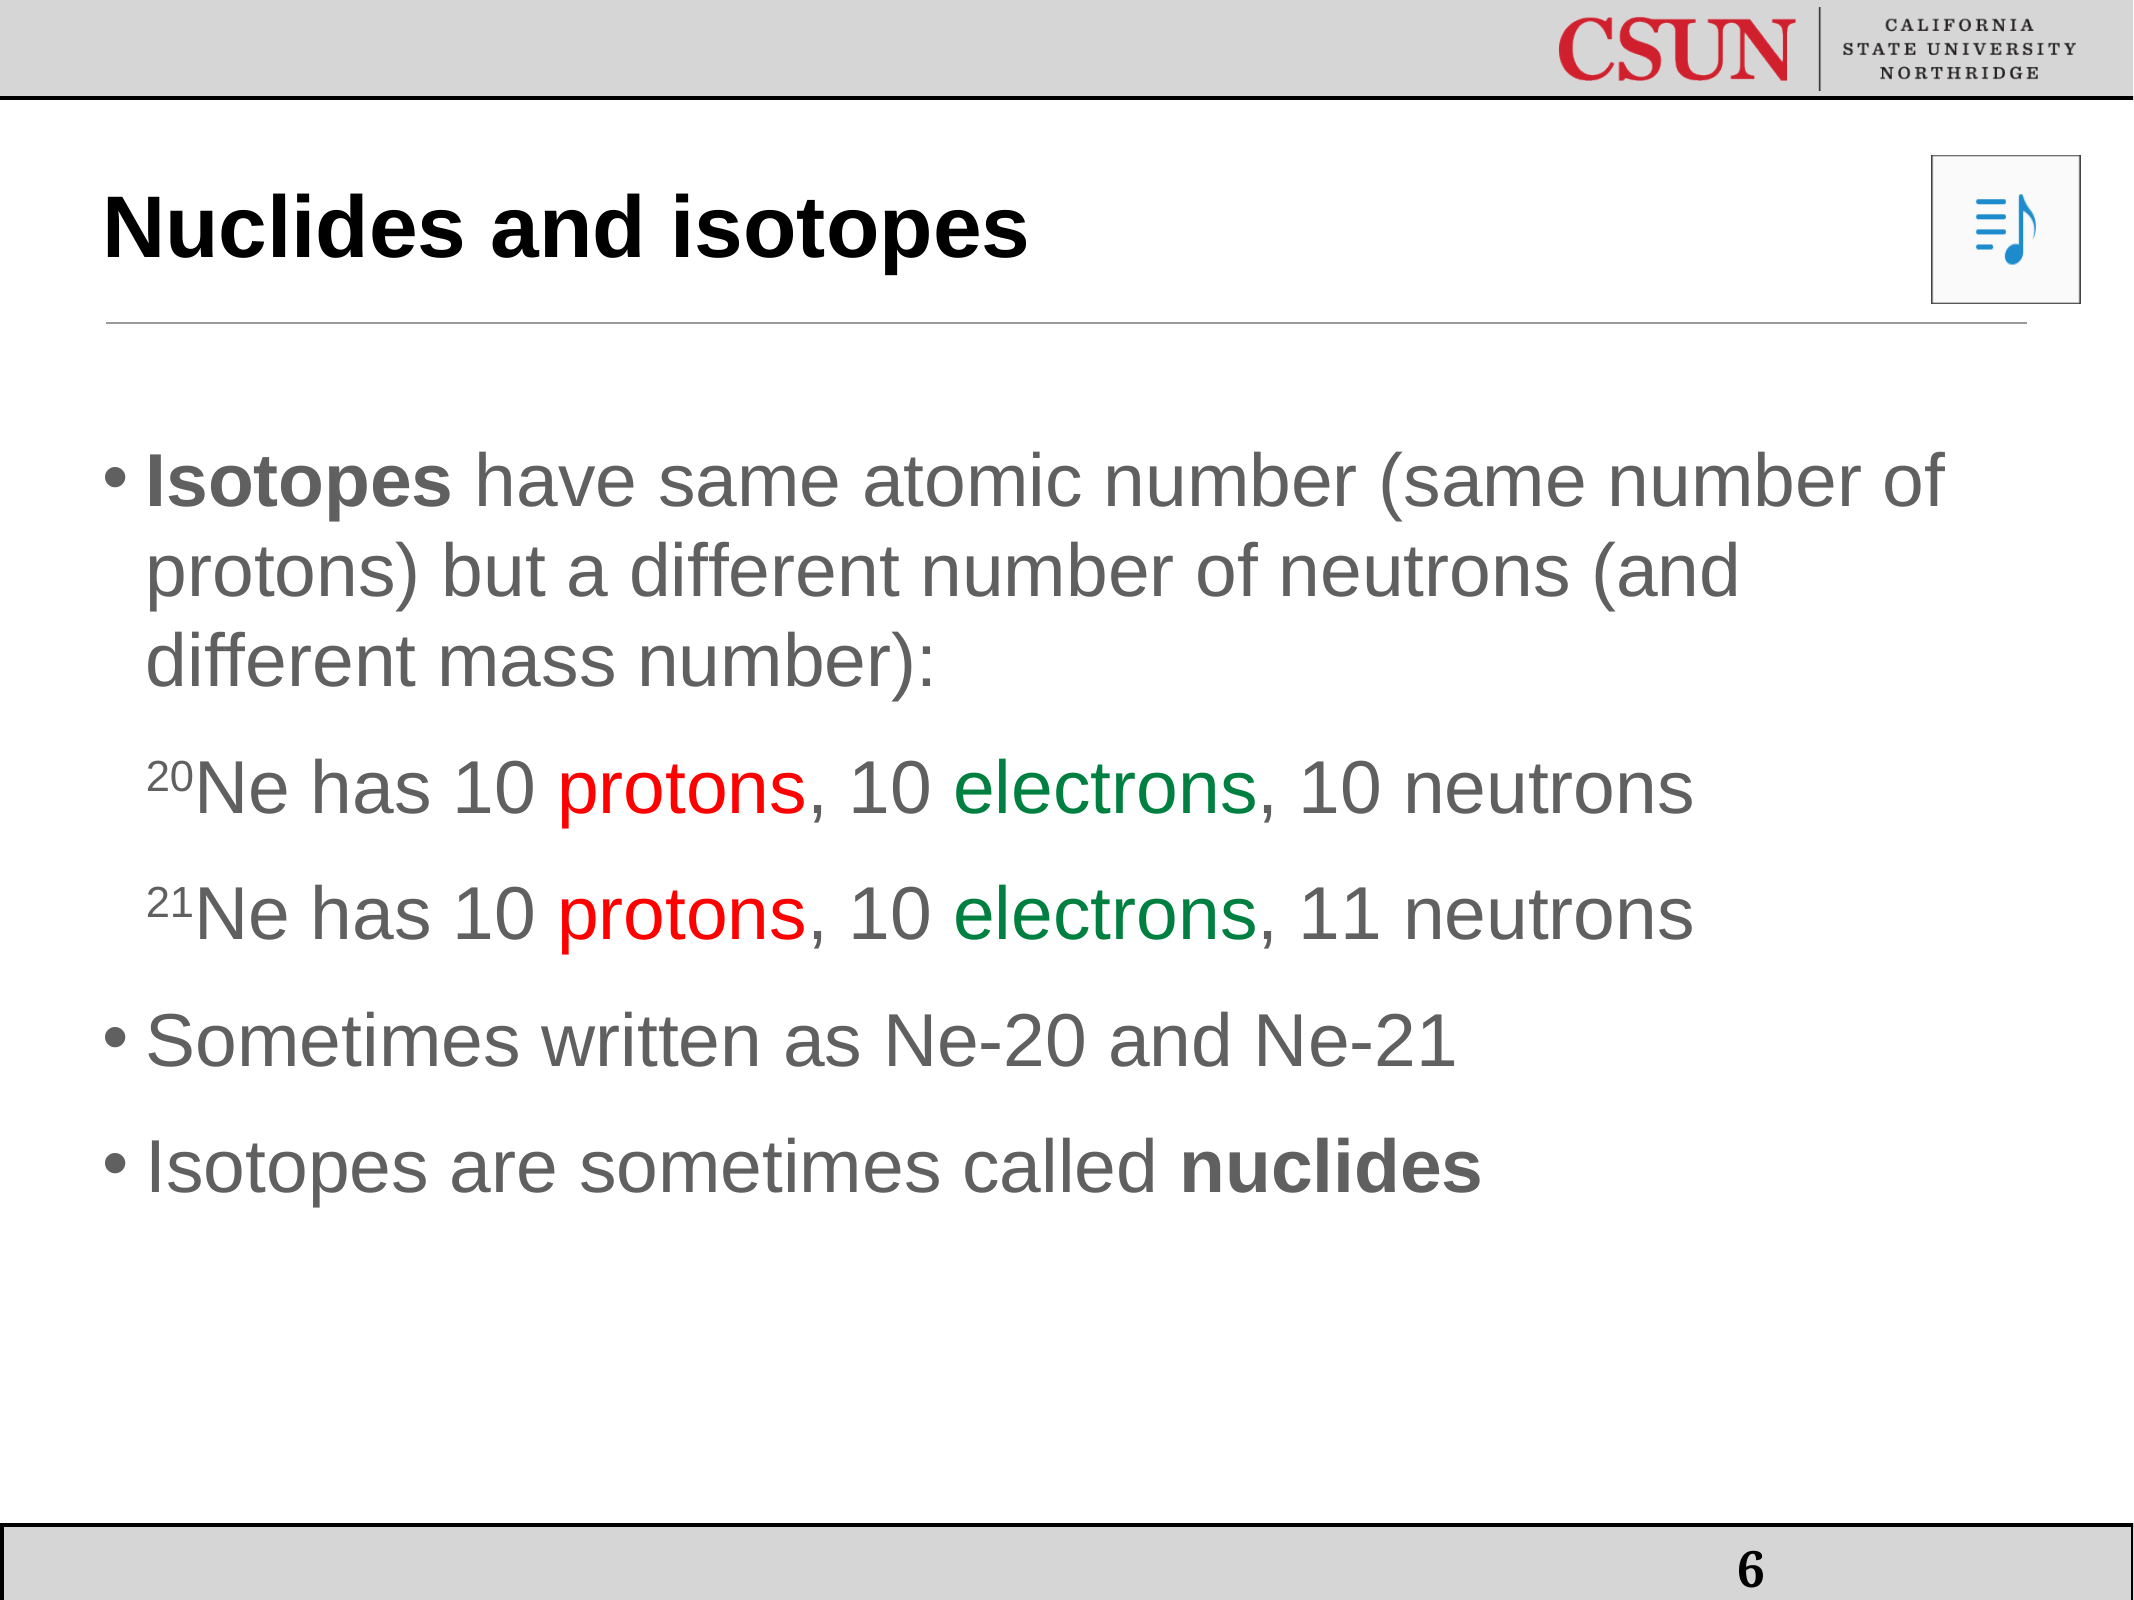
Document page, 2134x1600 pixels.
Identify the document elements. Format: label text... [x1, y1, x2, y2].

list Isotopes have same atomic number (same number of protons) but a different number of neutrons (and different mass number): 20Ne has 10 protons, 10 electrons, 10 neutrons 21Ne has 10 protons, 10 electrons, 11 neutrons Sometimes written as Ne-20 and Ne-21 Isotopes are sometimes called nuclides [93, 423, 2040, 1286]
text_box [1930, 154, 2082, 306]
picture [1559, 7, 2076, 91]
title Nuclides and isotopes [93, 104, 2040, 284]
